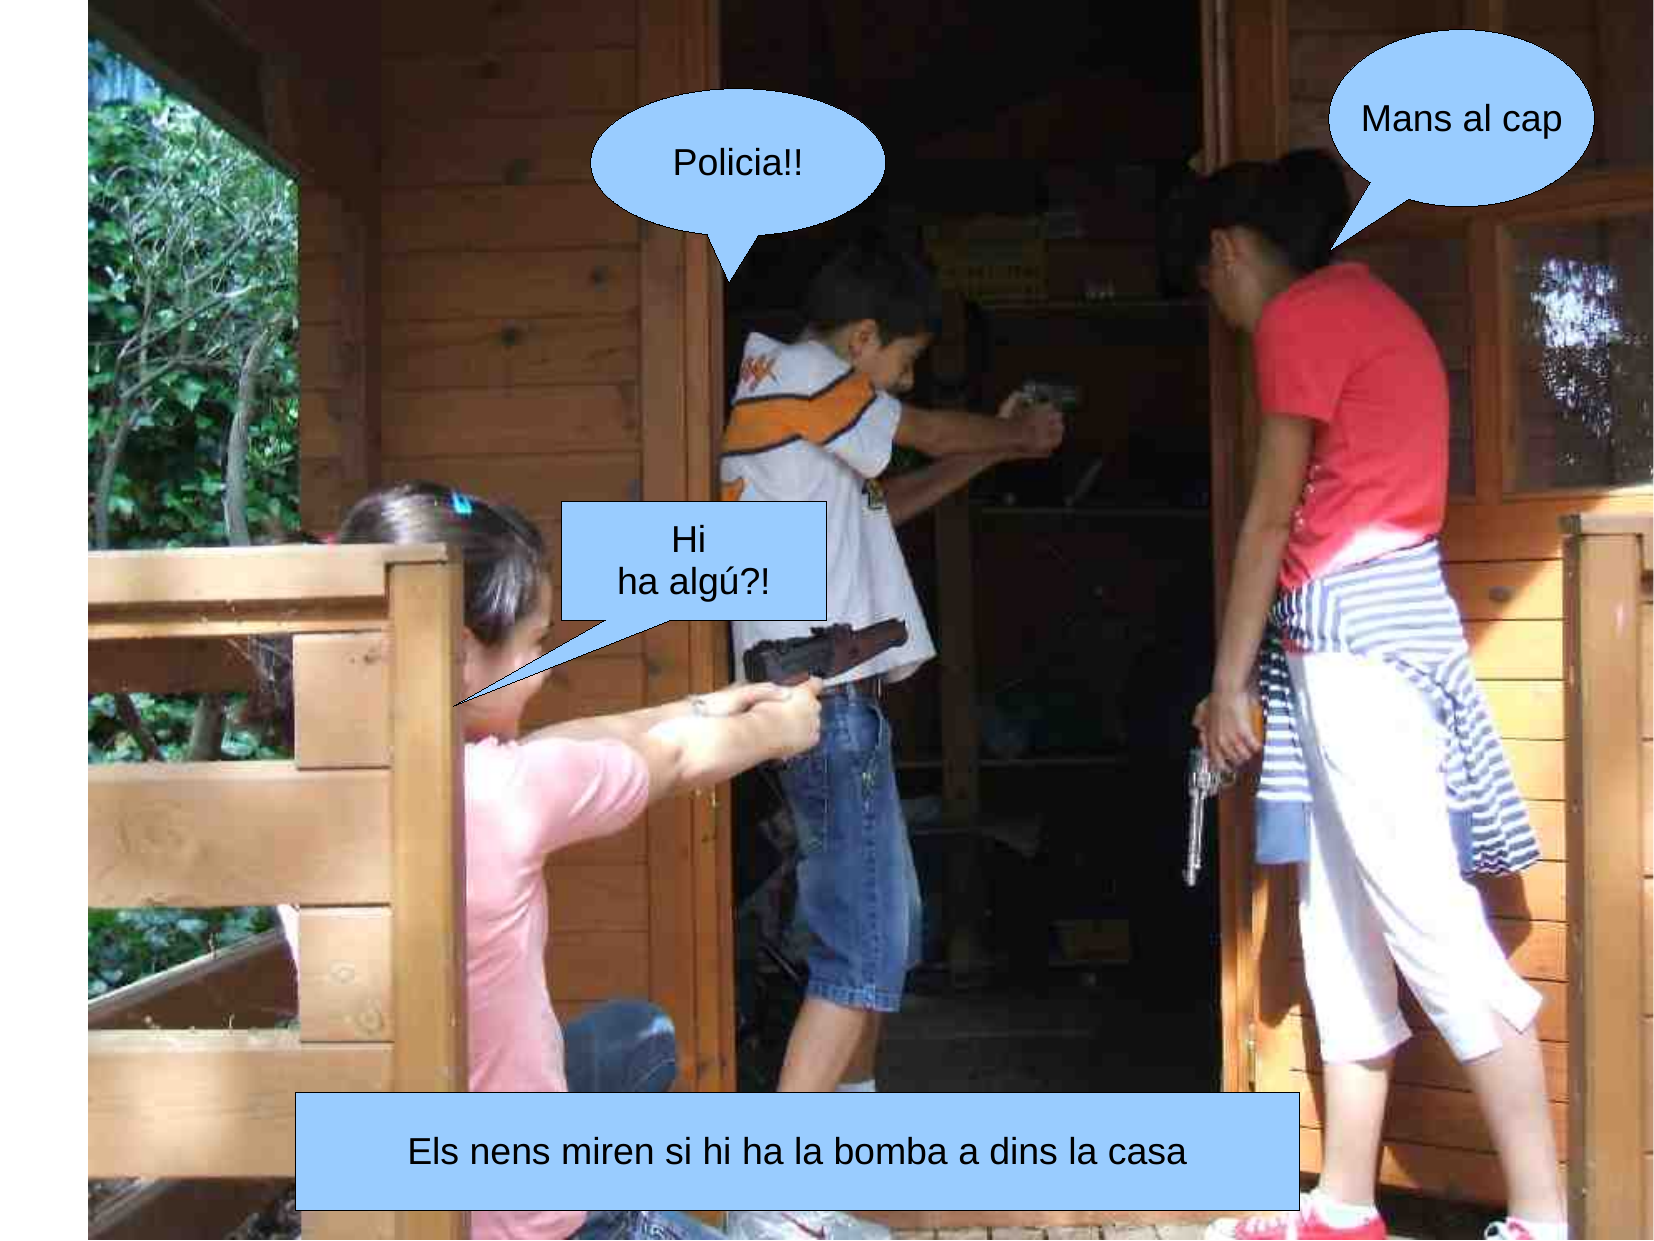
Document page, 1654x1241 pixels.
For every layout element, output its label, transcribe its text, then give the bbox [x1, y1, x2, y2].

text_box Policia!! [590, 88, 886, 283]
text_box Mans al cap [1328, 29, 1595, 252]
picture [88, 0, 1654, 1241]
text_box Els nens miren si hi ha la bomba a dins la casa [295, 1092, 1300, 1211]
text_box Hi ha algú?! [453, 501, 827, 707]
